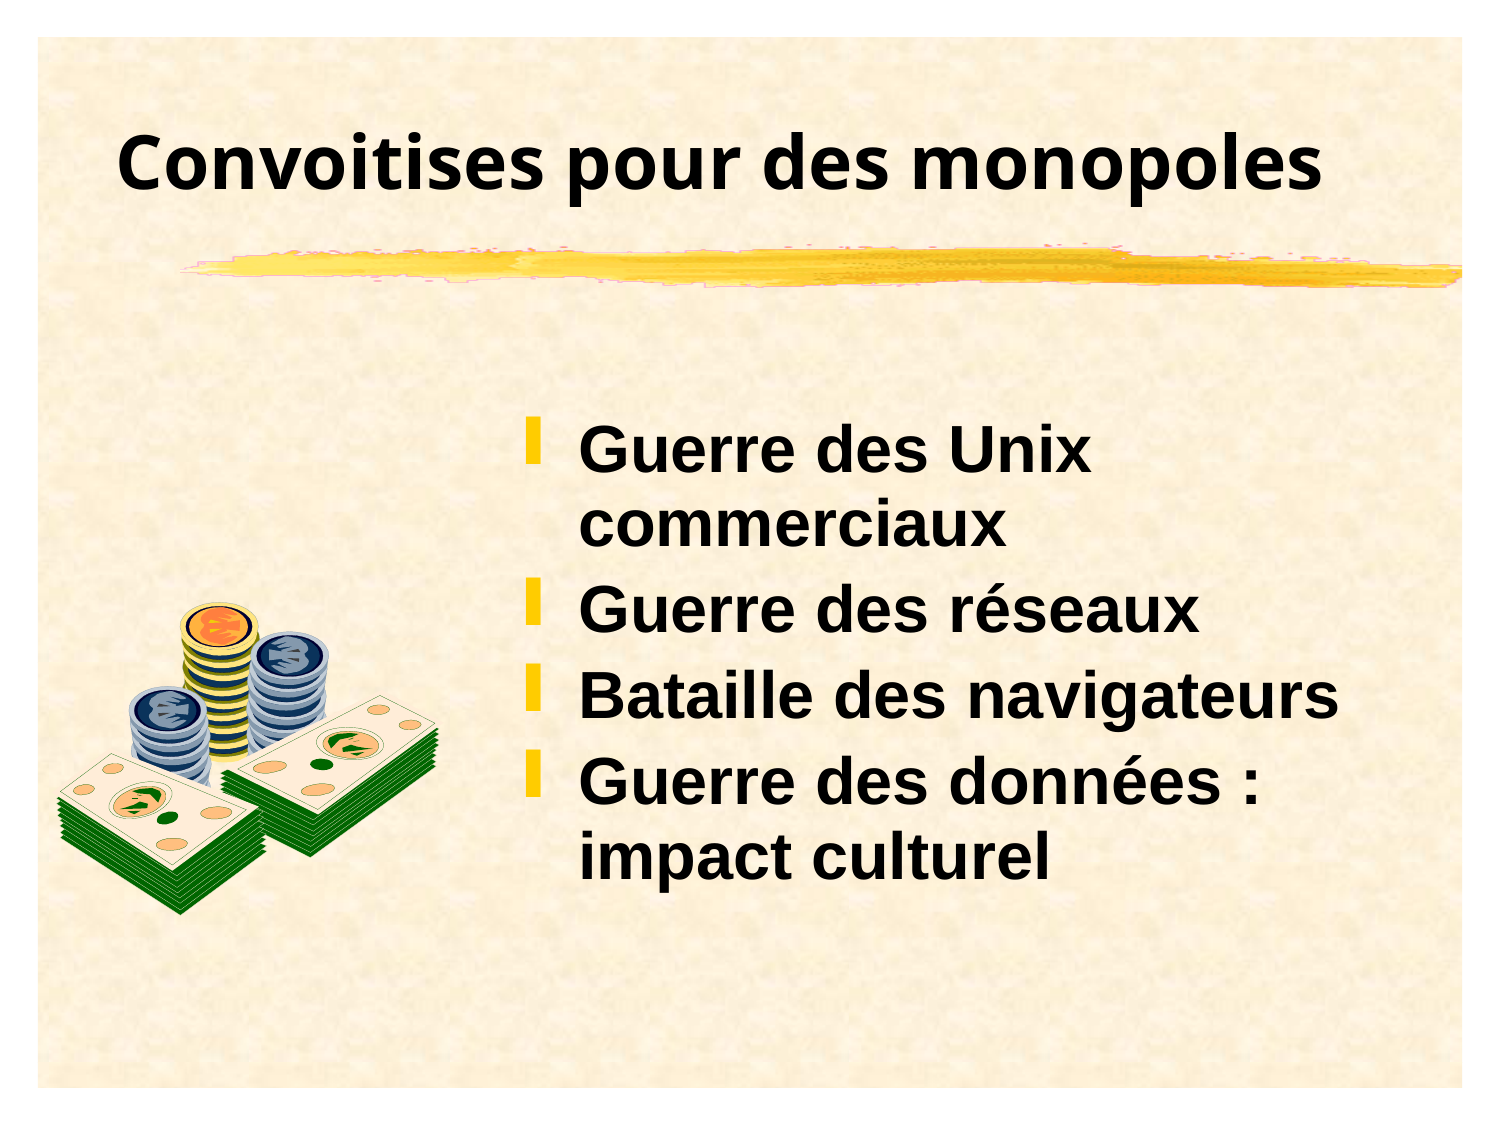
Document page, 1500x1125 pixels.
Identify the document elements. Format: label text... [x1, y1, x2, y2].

list Guerre des Unix commerciaux Guerre des réseaux Bataille des navigateurs Guerre des données : impact culturel [492, 404, 1463, 1010]
picture [37, 37, 1463, 1088]
title Convoitises pour des monopoles [101, 72, 1463, 248]
